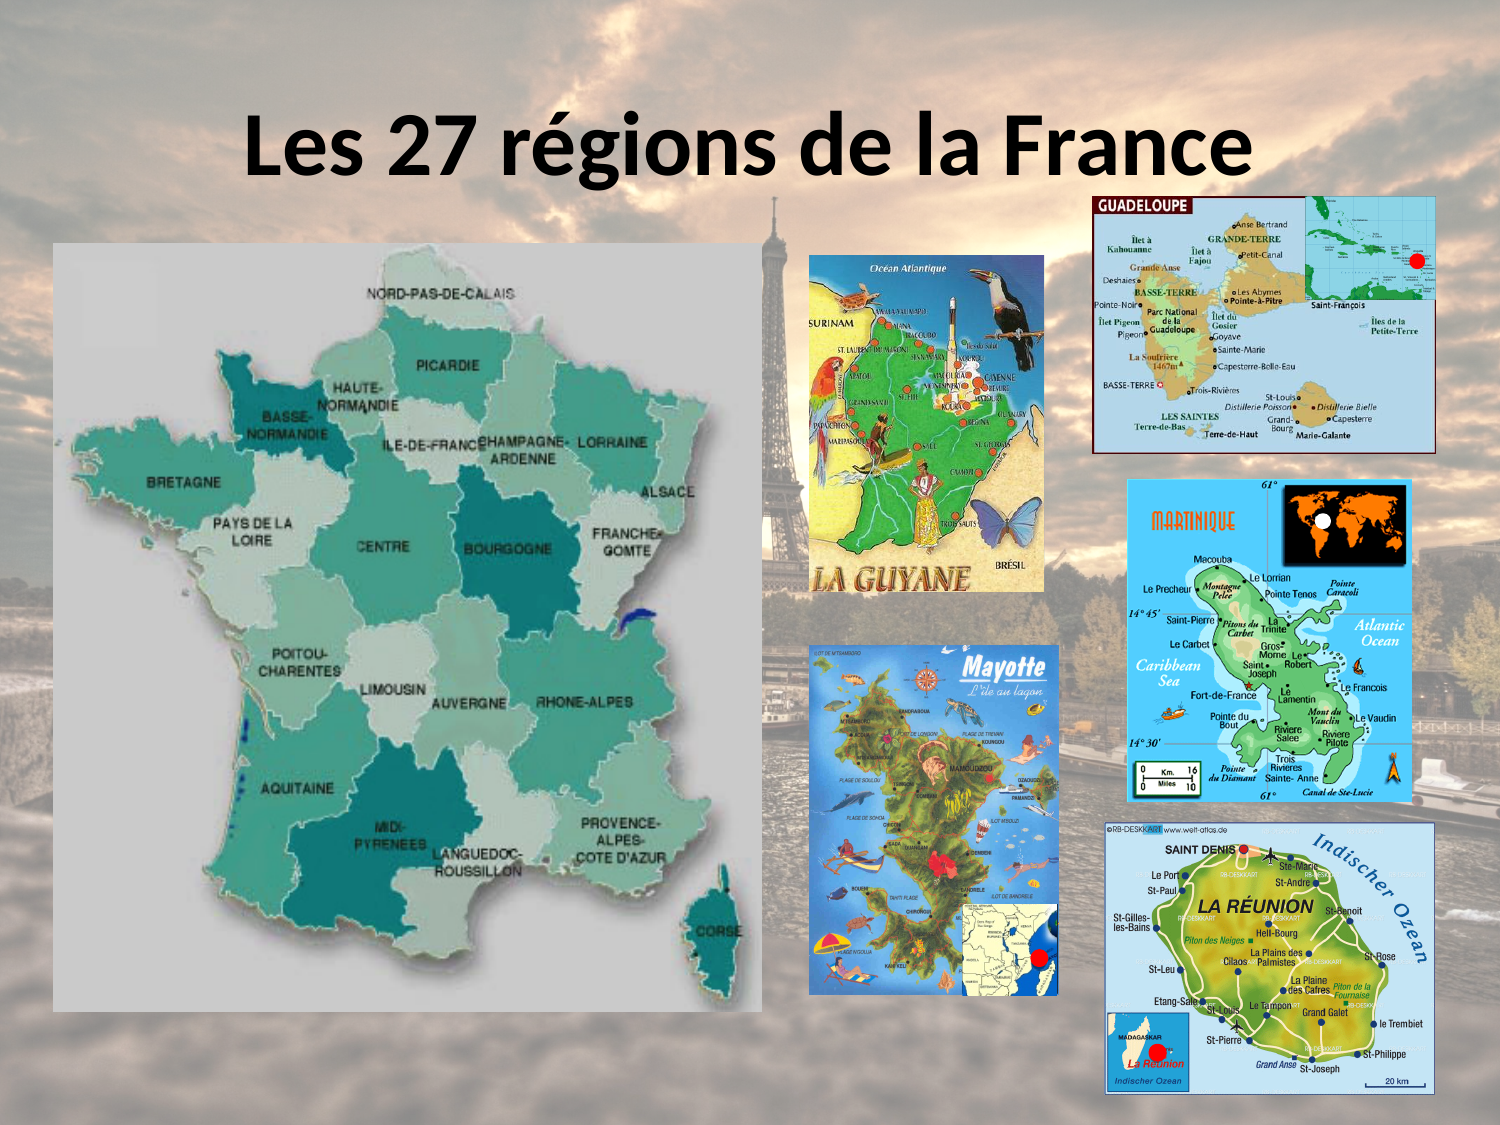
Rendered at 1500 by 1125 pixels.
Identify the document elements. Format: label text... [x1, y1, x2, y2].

text_box [1151, 1046, 1164, 1059]
text_box [1033, 952, 1046, 964]
picture [0, 0, 1500, 1125]
text_box [1316, 515, 1329, 528]
text_box [1411, 255, 1424, 268]
title Les 27 régions de la France [75, 45, 1425, 233]
